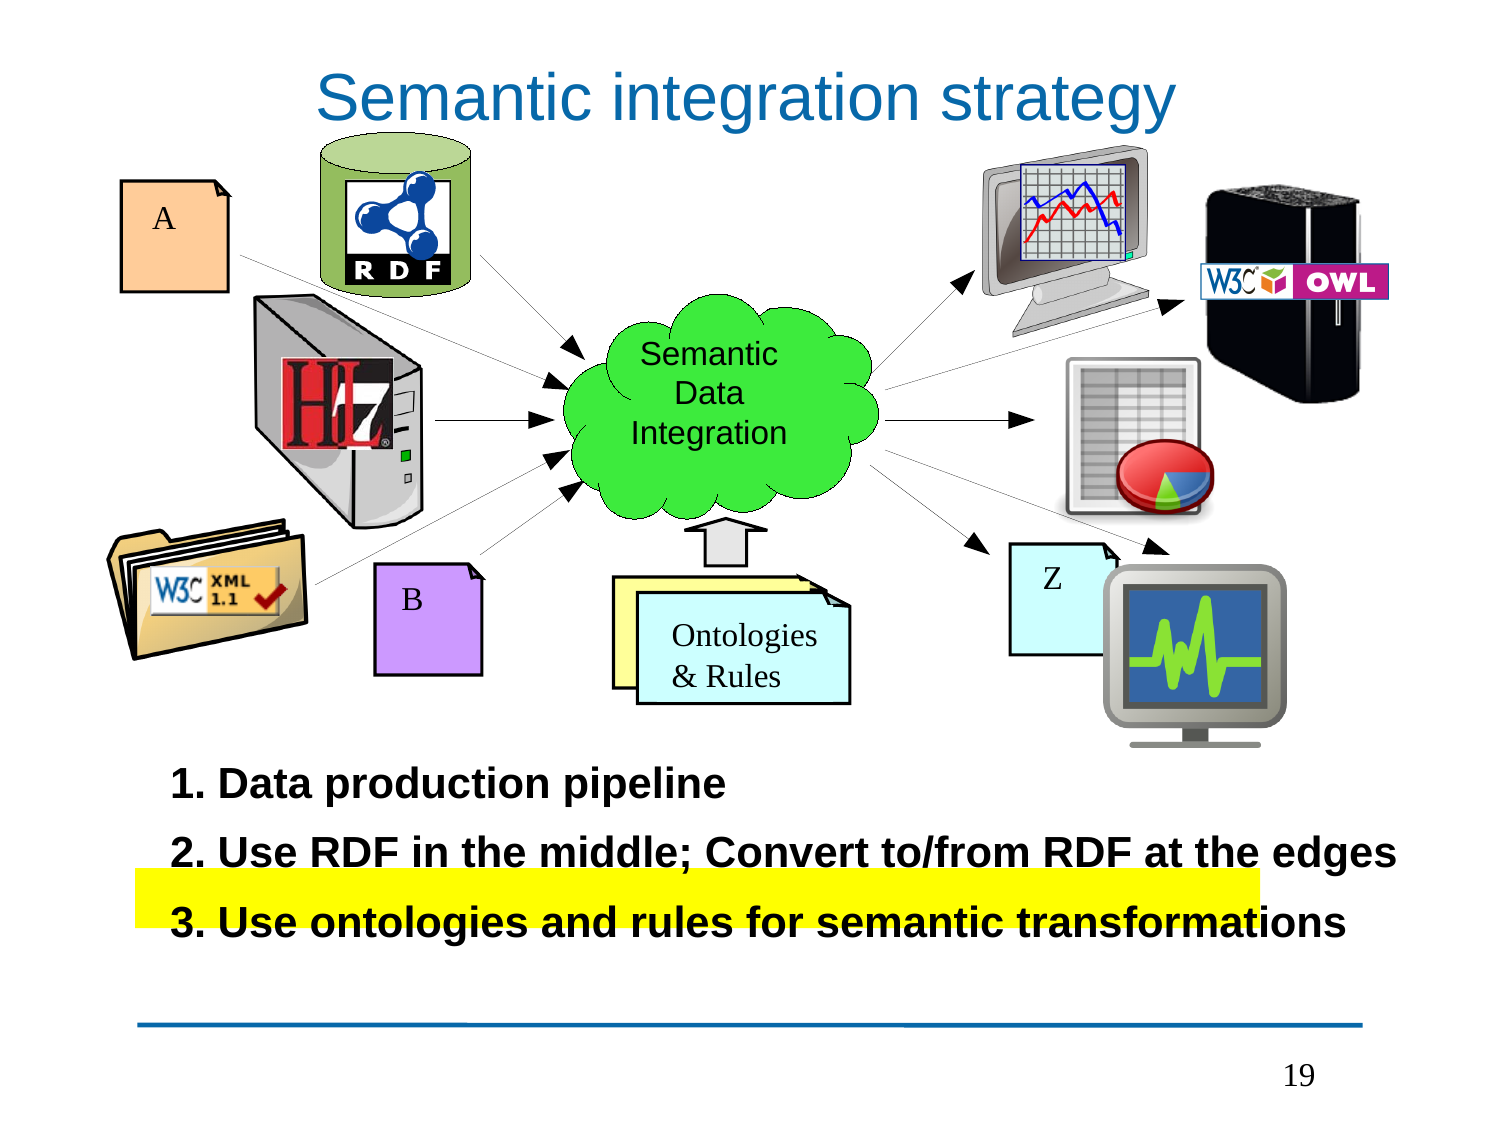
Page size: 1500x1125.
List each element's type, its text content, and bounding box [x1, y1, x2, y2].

picture [962, 141, 1176, 355]
text_box [135, 868, 142, 929]
text_box [320, 154, 354, 230]
picture [1103, 564, 1287, 748]
text_box Z [1027, 547, 1078, 605]
title Semantic integration strategy [70, 19, 1423, 142]
text_box Ontologies & Rules [656, 605, 834, 702]
list Data production pipeline Use RDF in the middle; Convert to/from RDF at the edges Use ontologies and rules for semantic transformations [142, 705, 1500, 1035]
text_box [121, 180, 229, 292]
picture [1052, 512, 1088, 526]
text_box Ontologies & Rules [633, 581, 810, 679]
text_box [613, 577, 850, 704]
text_box [1010, 543, 1117, 655]
text_box [375, 564, 482, 676]
text_box A [137, 187, 192, 244]
picture [1052, 157, 1389, 526]
text_box [438, 156, 471, 230]
picture [102, 171, 546, 685]
picture [1006, 308, 1176, 355]
text_box [684, 518, 768, 566]
text_box Semantic Data Integration [615, 324, 803, 460]
text_box [563, 294, 879, 520]
text_box B [386, 569, 439, 626]
